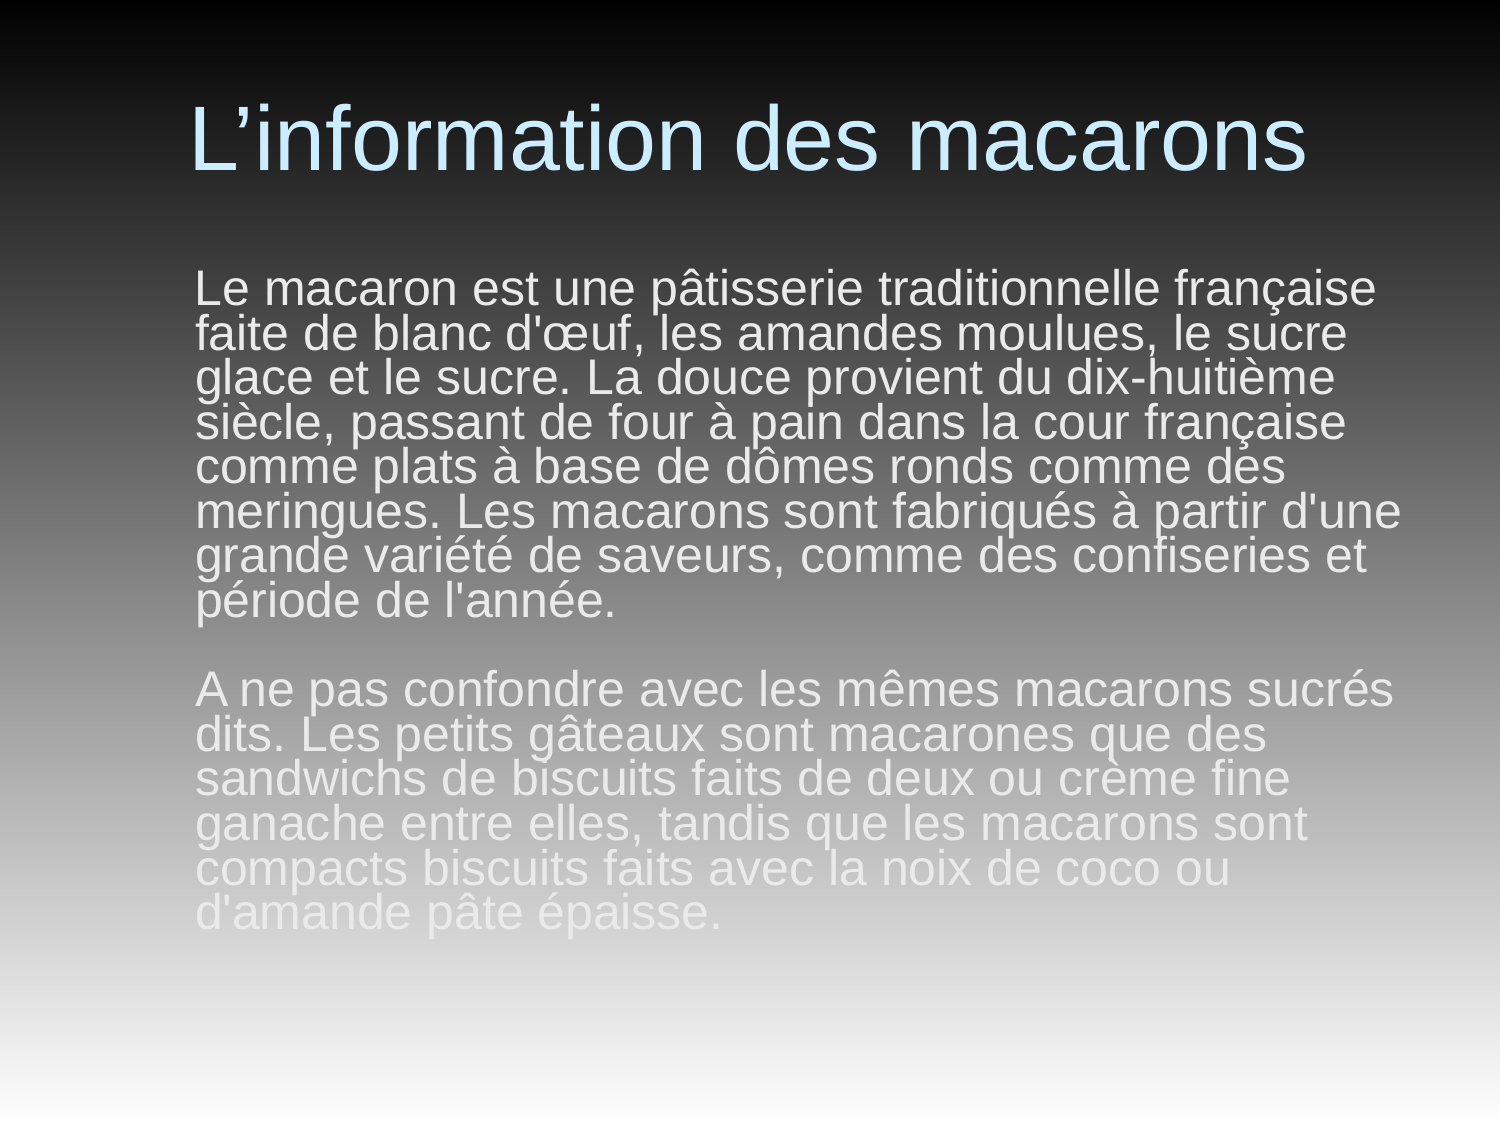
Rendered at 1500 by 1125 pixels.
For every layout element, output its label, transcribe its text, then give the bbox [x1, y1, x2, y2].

list Le macaron est une pâtisserie traditionnelle française faite de blanc d'œuf, les amandes moulues, le sucre glace et le sucre. La douce provient du dix-huitième siècle, passant de four à pain dans la cour française comme plats à base de dômes ronds comme des meringues. Les macarons sont fabriqués à partir d'une grande variété de saveurs, comme des confiseries et période de l'année. A ne pas confondre avec les mêmes macarons sucrés dits. Les petits gâteaux sont macarones que des sandwichs de biscuits faits de deux ou crème fine ganache entre elles, tandis que les macarons sont compacts biscuits faits avec la noix de coco ou d'amande pâte épaisse. [123, 262, 1424, 1000]
title L’information des macarons [74, 20, 1424, 256]
